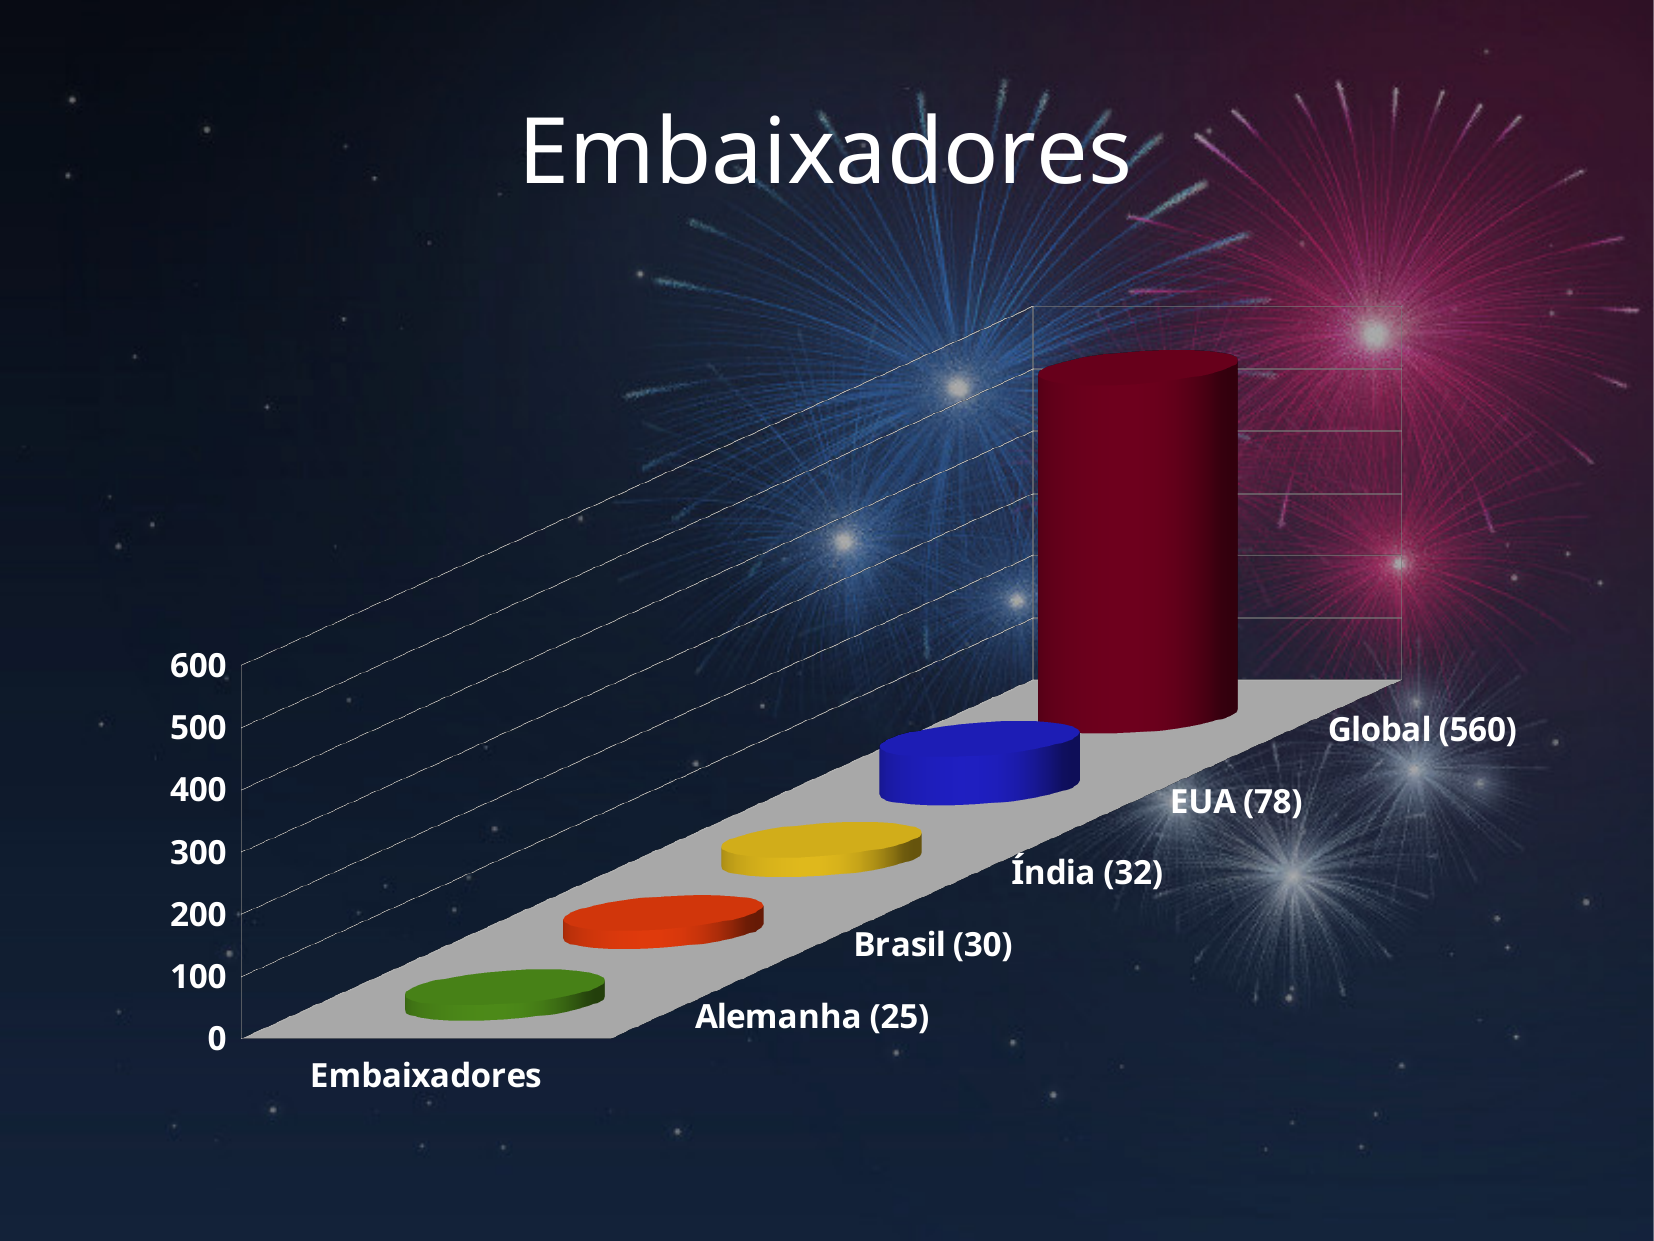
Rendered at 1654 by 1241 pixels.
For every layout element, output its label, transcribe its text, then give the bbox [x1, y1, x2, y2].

picture [0, 0, 1654, 1241]
title Embaixadores [82, 49, 1570, 256]
chart [100, 290, 1588, 1114]
